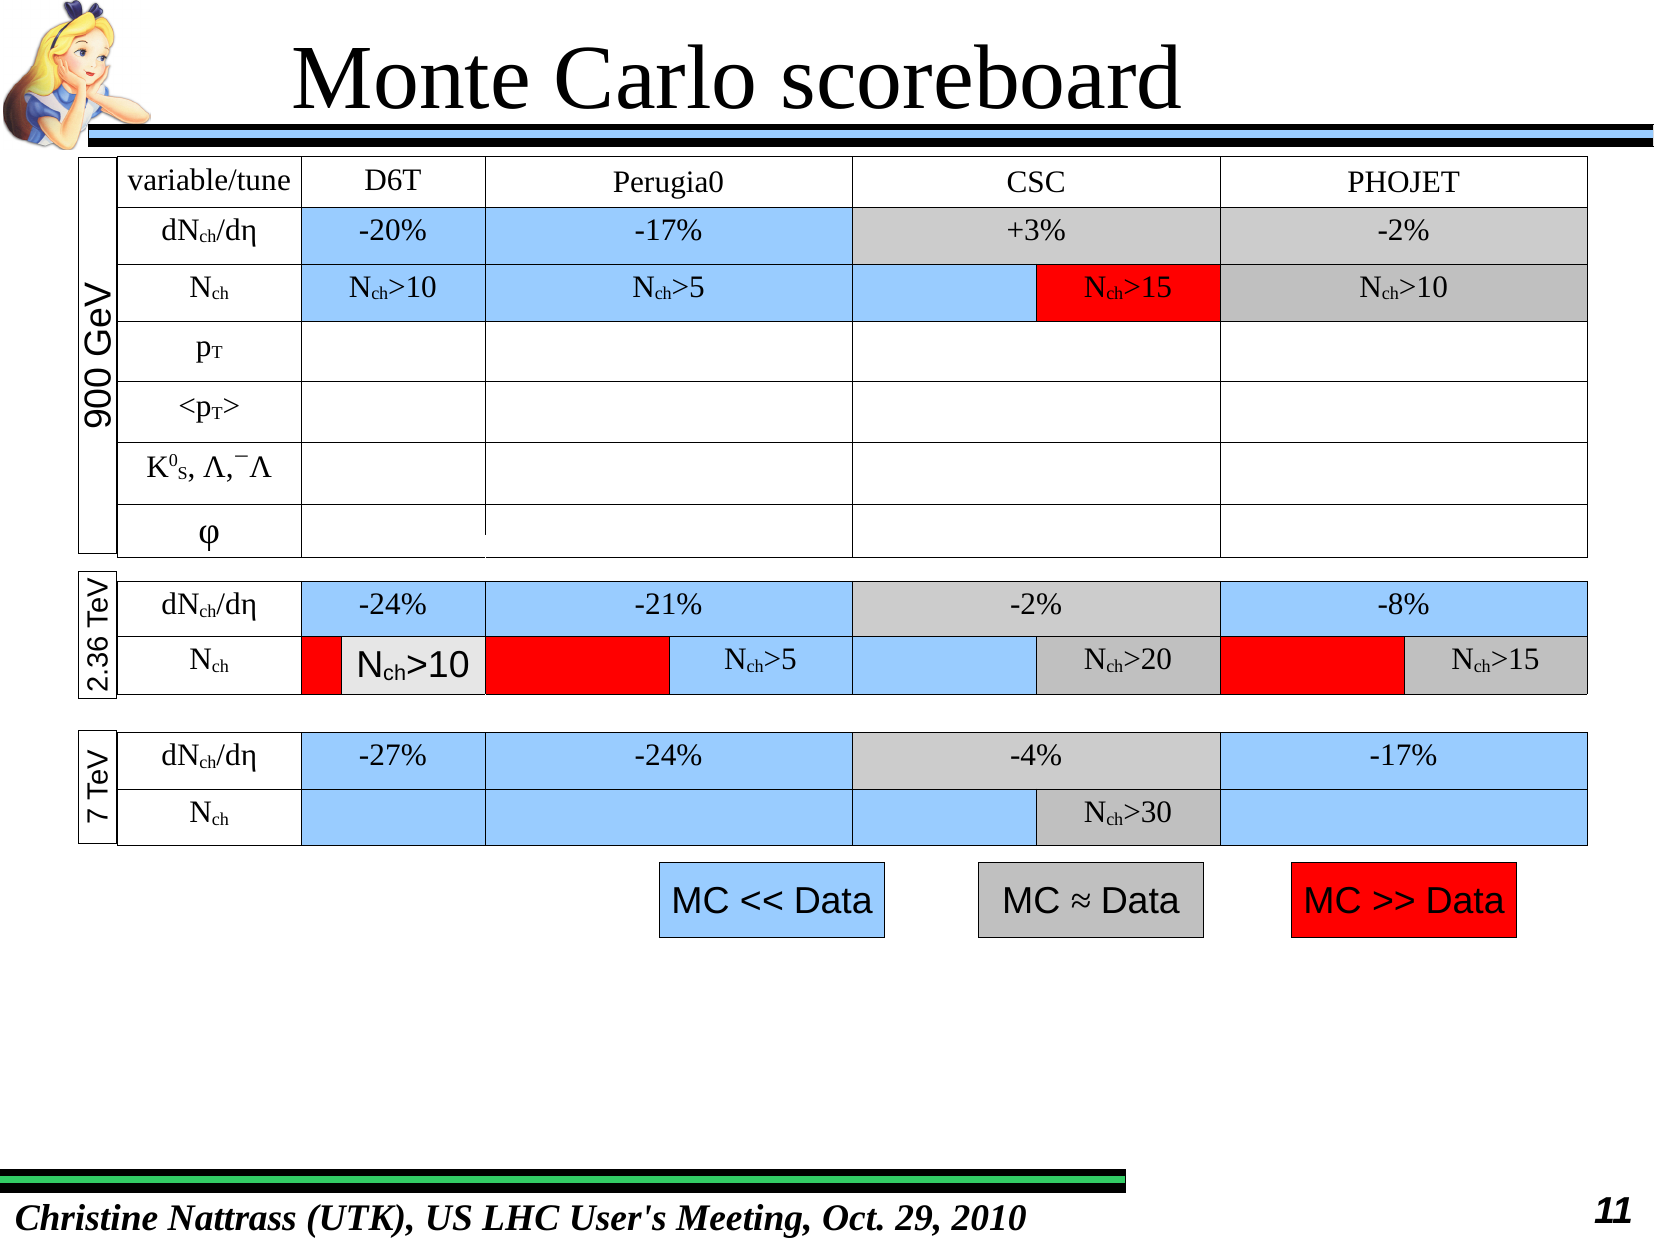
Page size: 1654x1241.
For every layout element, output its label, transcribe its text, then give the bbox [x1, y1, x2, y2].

table_cell Nch>30 [1037, 790, 1220, 845]
table_header PHOJET [1221, 157, 1587, 207]
table_cell pT [118, 322, 301, 381]
table_cell [486, 790, 852, 845]
table_cell [853, 443, 1220, 504]
table_cell [117, 1027, 301, 1081]
table_cell dNch/dη [118, 733, 301, 789]
table_cell [486, 443, 852, 504]
table_cell [302, 443, 485, 504]
text_box MC >> Data [1291, 862, 1517, 938]
table_cell +3% [853, 208, 1220, 264]
table_cell Nch>10 [302, 265, 485, 321]
table_cell [485, 1027, 852, 1081]
table_cell -27% [302, 733, 485, 789]
table_cell -17% [486, 208, 852, 264]
table_cell -2% [1221, 208, 1587, 264]
table_cell [1220, 1027, 1587, 1081]
table_header [301, 682, 485, 732]
table_cell [1220, 846, 1404, 906]
table_cell [117, 846, 301, 906]
table_cell [1220, 966, 1587, 1027]
table_cell [852, 966, 1220, 1027]
table_cell [1220, 906, 1404, 966]
text_box 11 [1572, 1182, 1648, 1240]
text_box MC << Data [659, 862, 885, 938]
table_cell dNch/dη [118, 582, 301, 636]
table_cell [302, 382, 485, 442]
table_cell [1221, 443, 1587, 504]
picture [3, 0, 151, 15]
table_cell Nch>15 [1405, 637, 1587, 682]
table_cell Nch [118, 637, 301, 682]
table_cell [853, 637, 1036, 682]
table_cell Nch [118, 265, 301, 321]
table_cell [486, 637, 669, 682]
table_cell [485, 846, 669, 906]
table_header [485, 682, 852, 732]
table_cell [485, 906, 852, 966]
table_cell -24% [486, 733, 852, 789]
table_cell -21% [486, 582, 852, 636]
table_cell [117, 966, 301, 1027]
table_cell Nch>10 [1221, 265, 1587, 321]
table_header Perugia0 [486, 157, 852, 207]
table_cell Nch>15 [1037, 265, 1220, 321]
table_cell [1221, 382, 1587, 442]
table_cell <pT> [118, 382, 301, 442]
table_cell [301, 966, 485, 1027]
table_cell [486, 505, 852, 535]
table_cell [301, 846, 485, 906]
table_cell [1036, 846, 1220, 906]
table_cell [486, 322, 852, 381]
table_cell Nch>20 [1037, 637, 1220, 682]
table_cell [301, 906, 485, 966]
text_box MC ≈ Data [978, 862, 1204, 938]
table_cell [853, 265, 1036, 321]
table_cell Nch>5 [670, 637, 852, 682]
table_cell Nch [118, 790, 301, 845]
table_cell -20% [302, 208, 485, 264]
picture [3, 139, 151, 150]
table_cell [1221, 637, 1404, 682]
table_cell K0S, Λ,`Λ [118, 443, 301, 504]
table_header CSC [853, 157, 1220, 207]
table_cell φ [210, 527, 215, 535]
table_cell [852, 1027, 1220, 1081]
table_cell φ [118, 505, 301, 535]
table_cell [302, 505, 485, 535]
table_cell [1404, 906, 1587, 966]
table_header [117, 682, 301, 732]
table_cell [302, 637, 341, 682]
table_cell [117, 906, 301, 966]
table_cell [302, 790, 485, 845]
table_header [852, 535, 1220, 581]
table_cell [853, 382, 1220, 442]
table_cell -2% [853, 582, 1220, 636]
table_cell [852, 846, 1036, 906]
table_header [301, 535, 485, 581]
table_cell [1221, 505, 1587, 535]
table_cell [302, 322, 485, 381]
table_header [117, 535, 301, 581]
title Monte Carlo scoreboard [0, 15, 1482, 139]
table_cell -24% [302, 582, 485, 636]
table_cell dNch/dη [118, 208, 301, 264]
table_cell [486, 382, 852, 442]
table_header [852, 682, 1220, 732]
text_box 900 GeV [78, 157, 117, 554]
table_header variable/tune [118, 157, 301, 207]
table_header [486, 535, 852, 581]
table_cell [853, 505, 1220, 535]
table_cell -4% [853, 733, 1220, 789]
table_header [1220, 535, 1587, 581]
table_cell [1221, 322, 1587, 381]
table_cell -8% [1221, 582, 1587, 636]
table_cell [853, 322, 1220, 381]
table_header [1220, 682, 1587, 732]
table_cell [1404, 846, 1587, 906]
text_box 2.36 TeV [78, 571, 117, 699]
table_cell [485, 966, 852, 1027]
table_cell -17% [1221, 733, 1587, 789]
table_cell Nch>5 [486, 265, 852, 321]
table_cell [301, 1027, 485, 1081]
table_header D6T [302, 157, 485, 207]
table_cell [852, 906, 1220, 966]
table_cell [853, 790, 1036, 845]
table_cell [669, 846, 852, 862]
text_box 7 TeV [78, 730, 117, 844]
table_cell Nch>10 [342, 637, 485, 682]
table_cell [1221, 790, 1587, 845]
